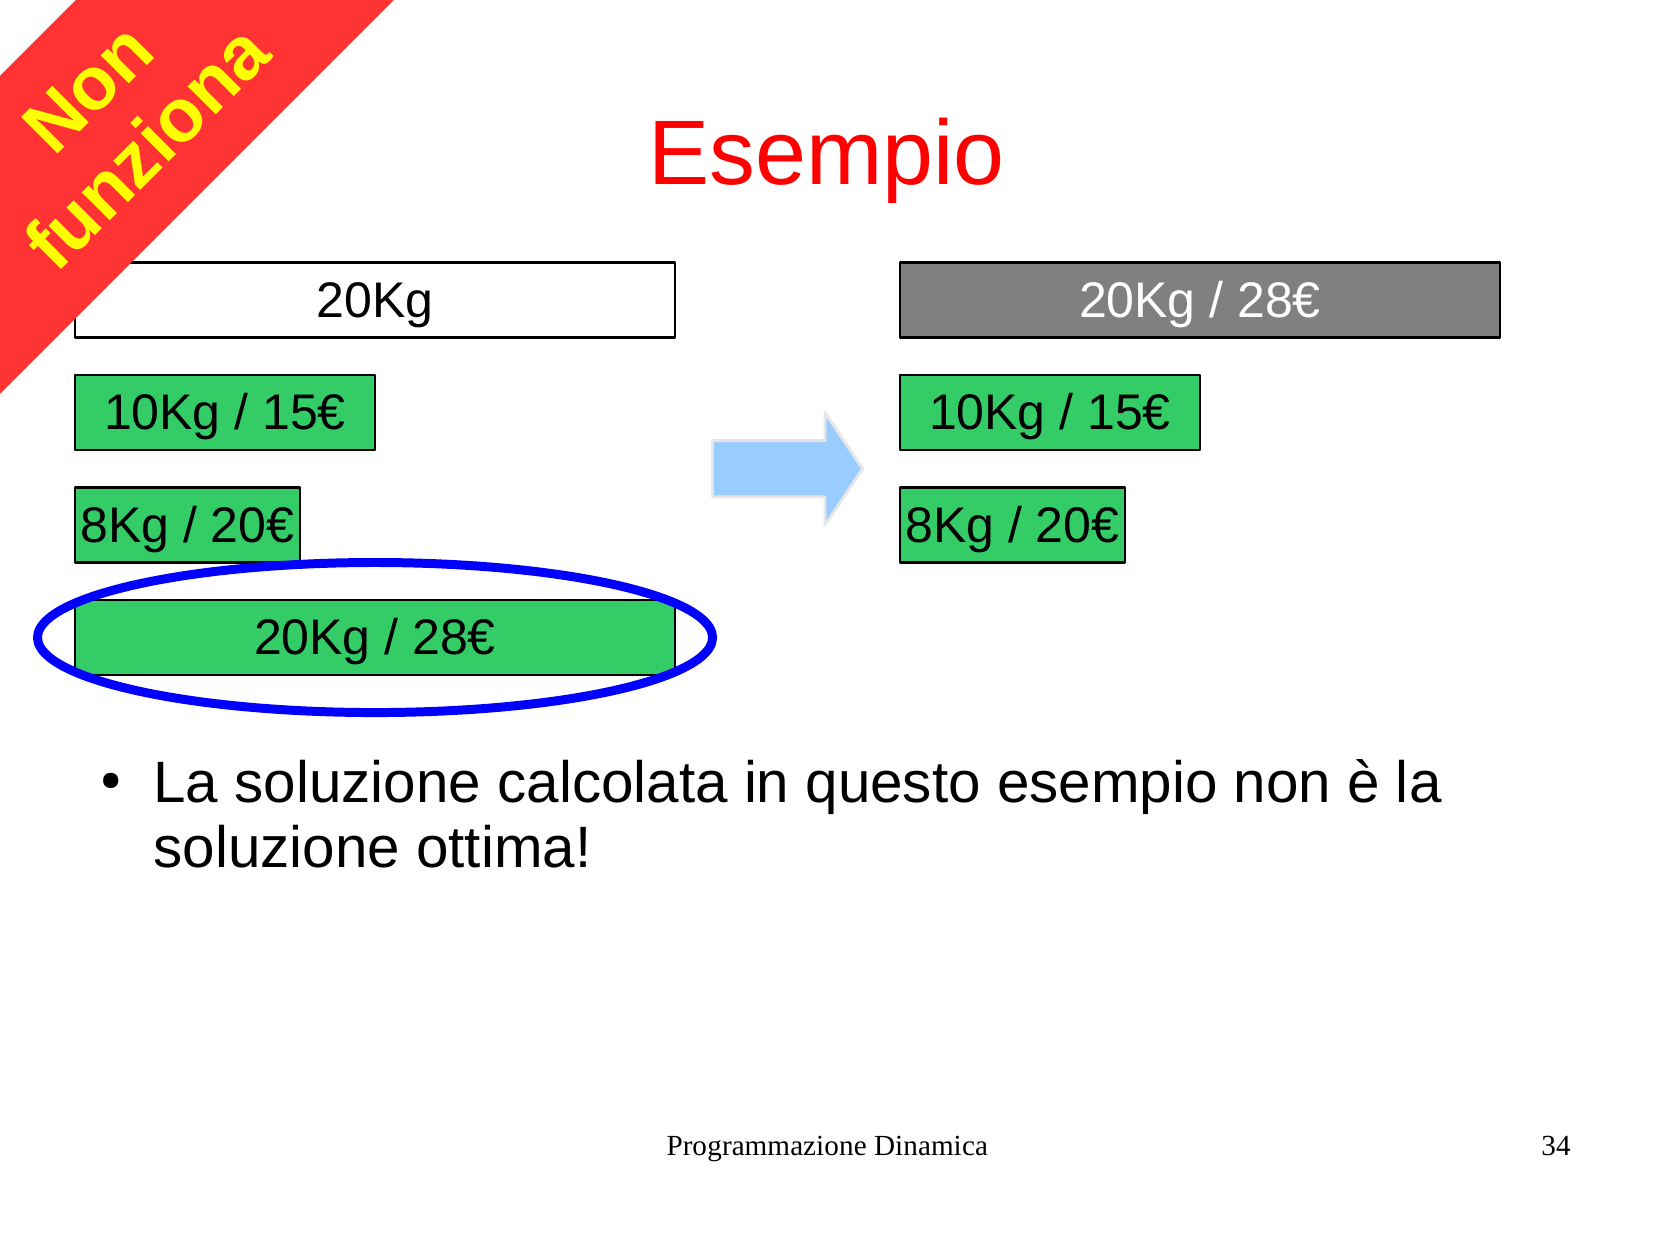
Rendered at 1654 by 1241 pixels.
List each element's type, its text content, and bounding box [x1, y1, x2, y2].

text_box 10Kg / 15€ [900, 375, 1201, 451]
text_box 20Kg / 28€ [75, 600, 676, 676]
text_box 20Kg / 28€ [900, 262, 1501, 338]
text_box 8Kg / 20€ [900, 487, 1126, 563]
title Esempio [138, 49, 1571, 257]
list La soluzione calcolata in questo esempio non è la soluzione ottima! [82, 750, 1571, 1109]
text_box 8Kg / 20€ [75, 487, 301, 563]
text_box [712, 412, 863, 526]
text_box 10Kg / 15€ [75, 375, 376, 451]
text_box 20Kg [75, 262, 676, 338]
text_box Non funziona [0, 0, 394, 394]
